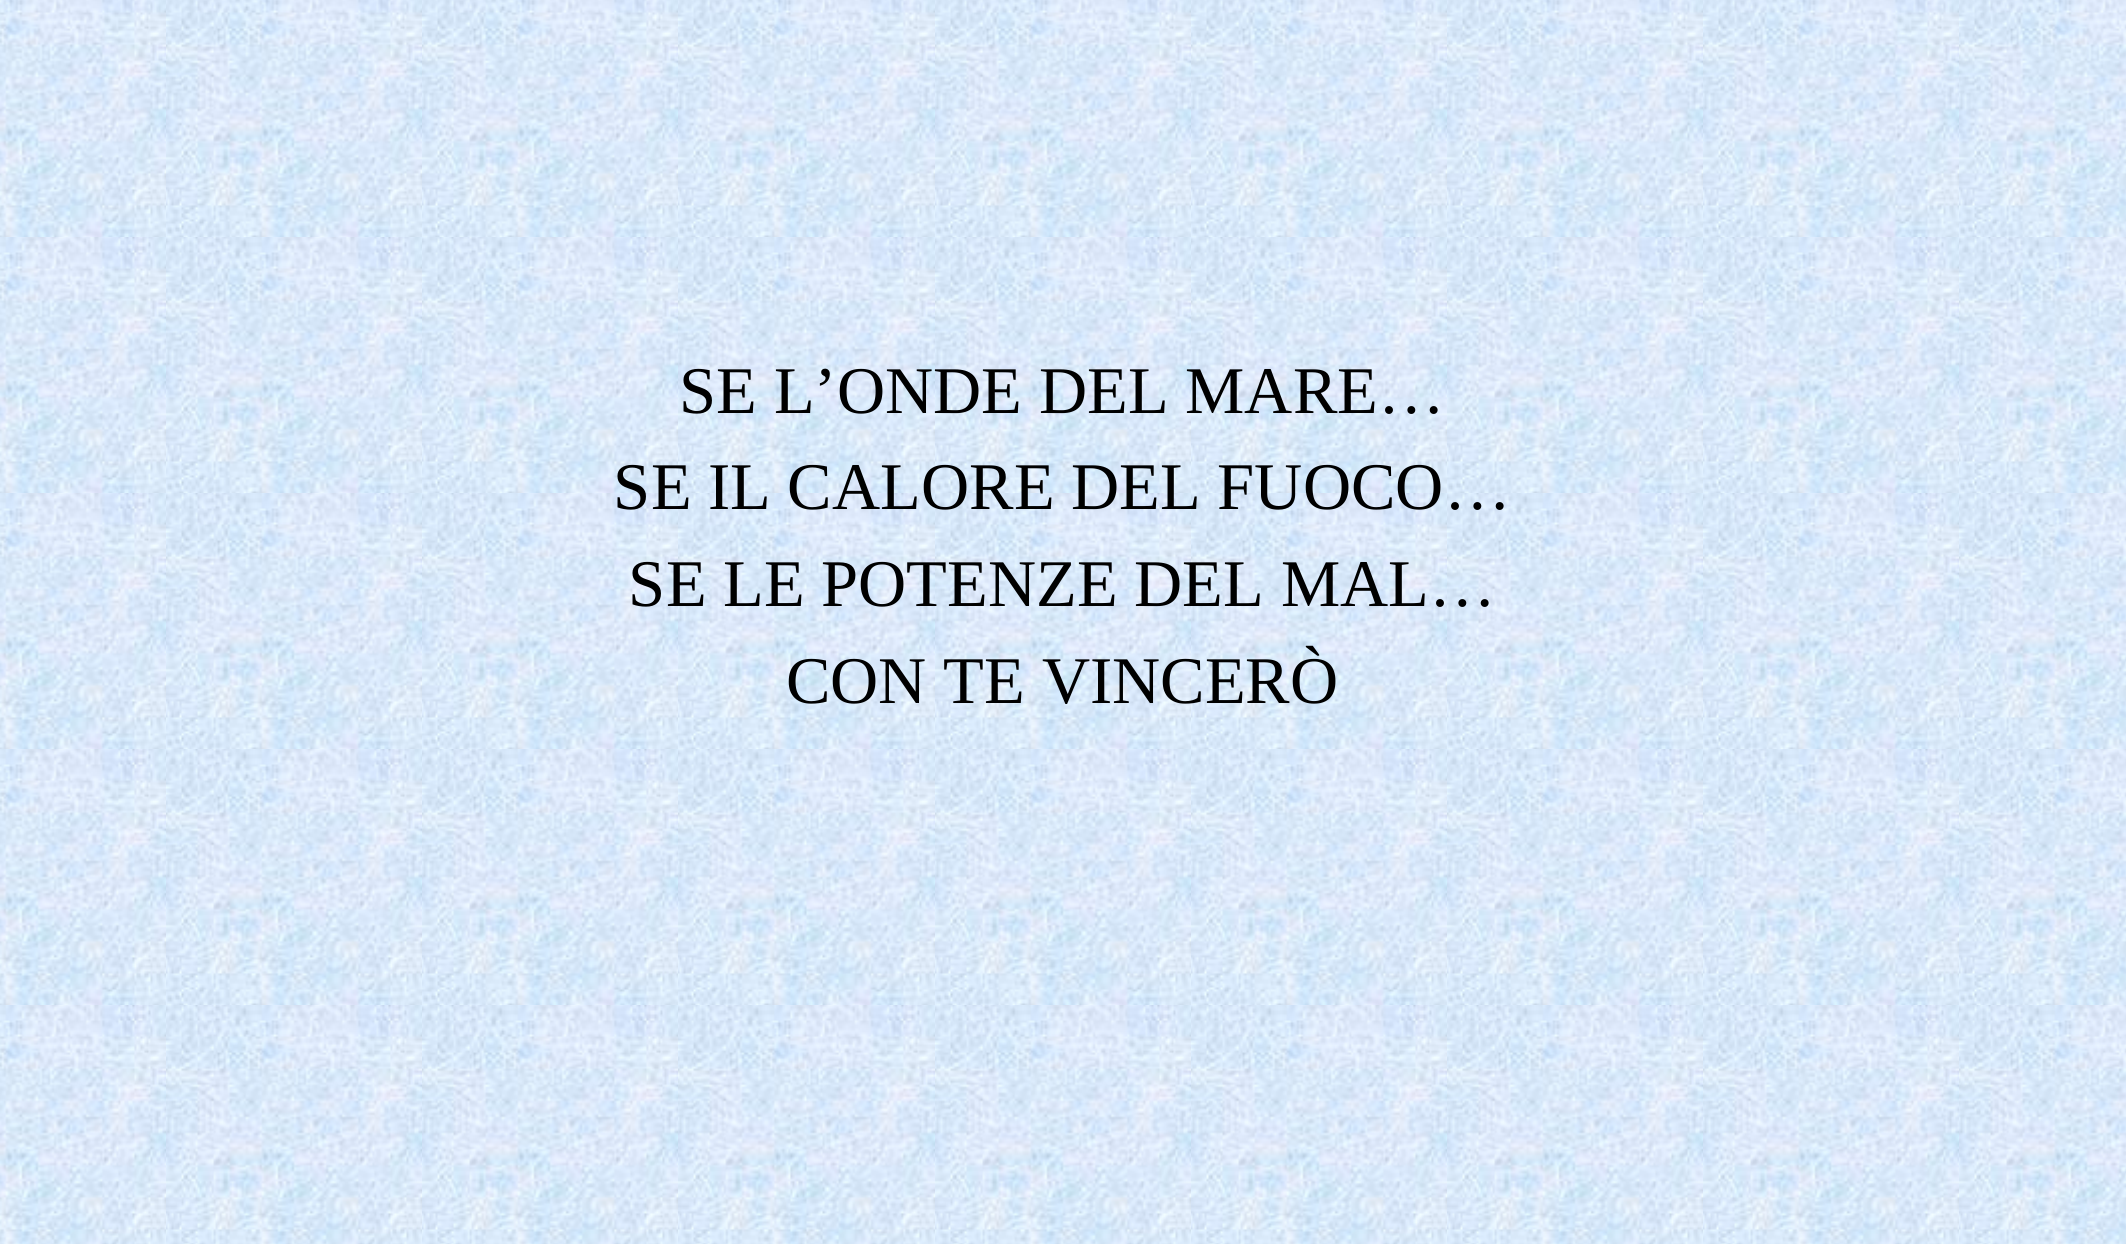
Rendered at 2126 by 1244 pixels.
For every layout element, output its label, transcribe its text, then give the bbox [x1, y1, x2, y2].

picture [0, 0, 2126, 1244]
subtitle SE L’ONDE DEL MARE… SE IL CALORE DEL FUOCO… SE LE POTENZE DEL MAL… CON TE VINCERÒ [106, 49, 2020, 1110]
